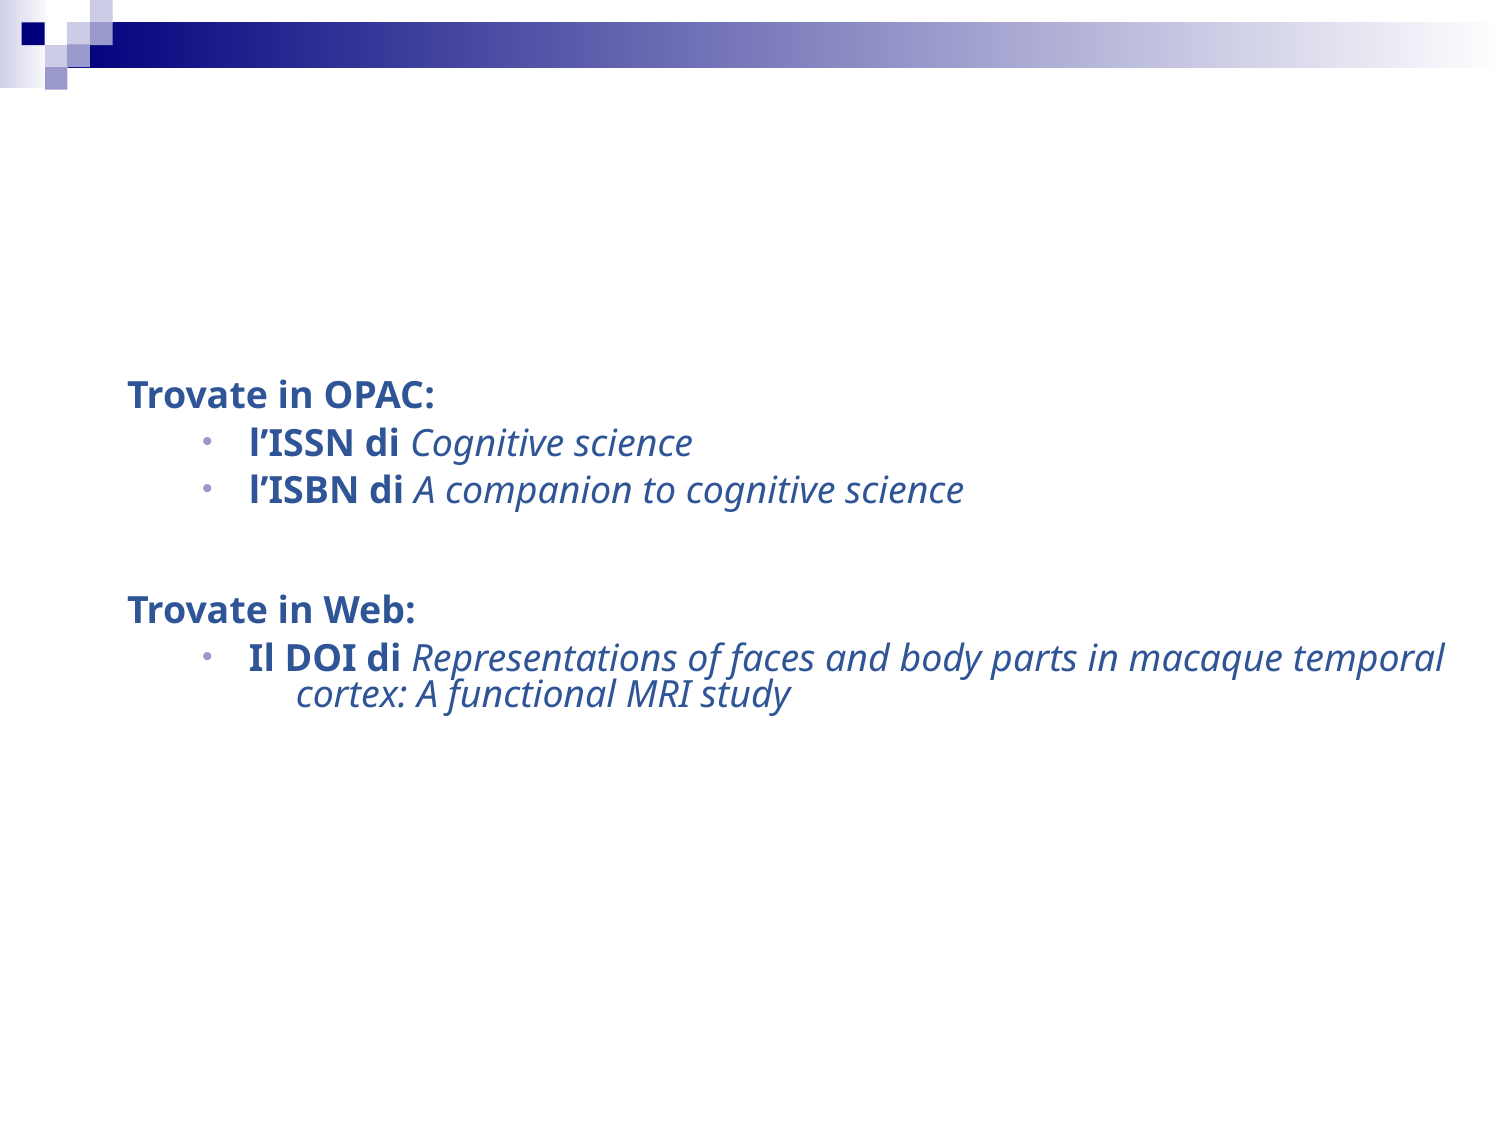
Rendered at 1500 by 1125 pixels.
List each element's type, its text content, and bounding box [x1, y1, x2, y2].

text_box Trovate in OPAC: l’ISSN di Cognitive science l’ISBN di A companion to cognitive science Trovate in Web: Il DOI di Representations of faces and body parts in macaque temporal cortex: A functional MRI study [37, 372, 1470, 722]
